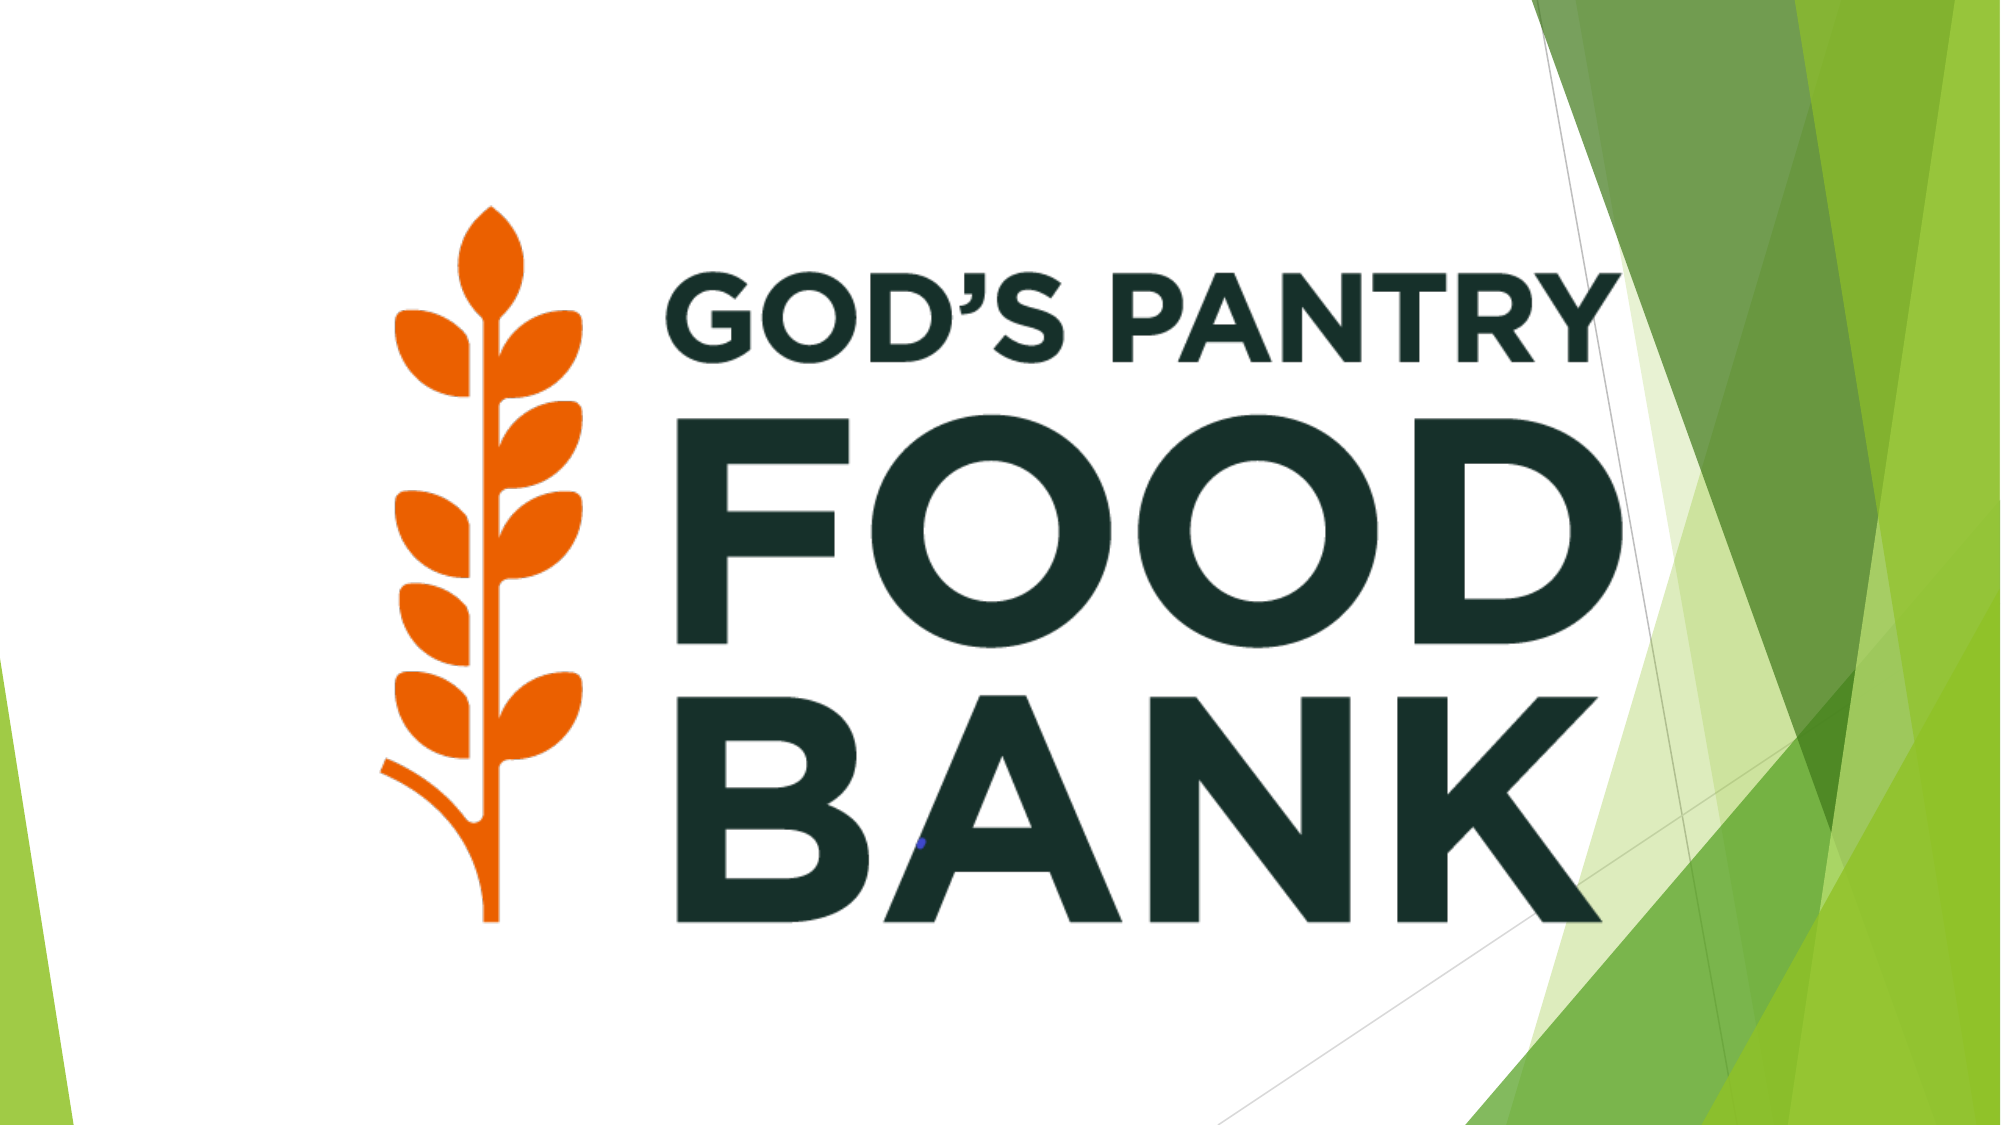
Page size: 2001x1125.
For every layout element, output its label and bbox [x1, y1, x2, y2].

picture [375, 195, 1626, 930]
